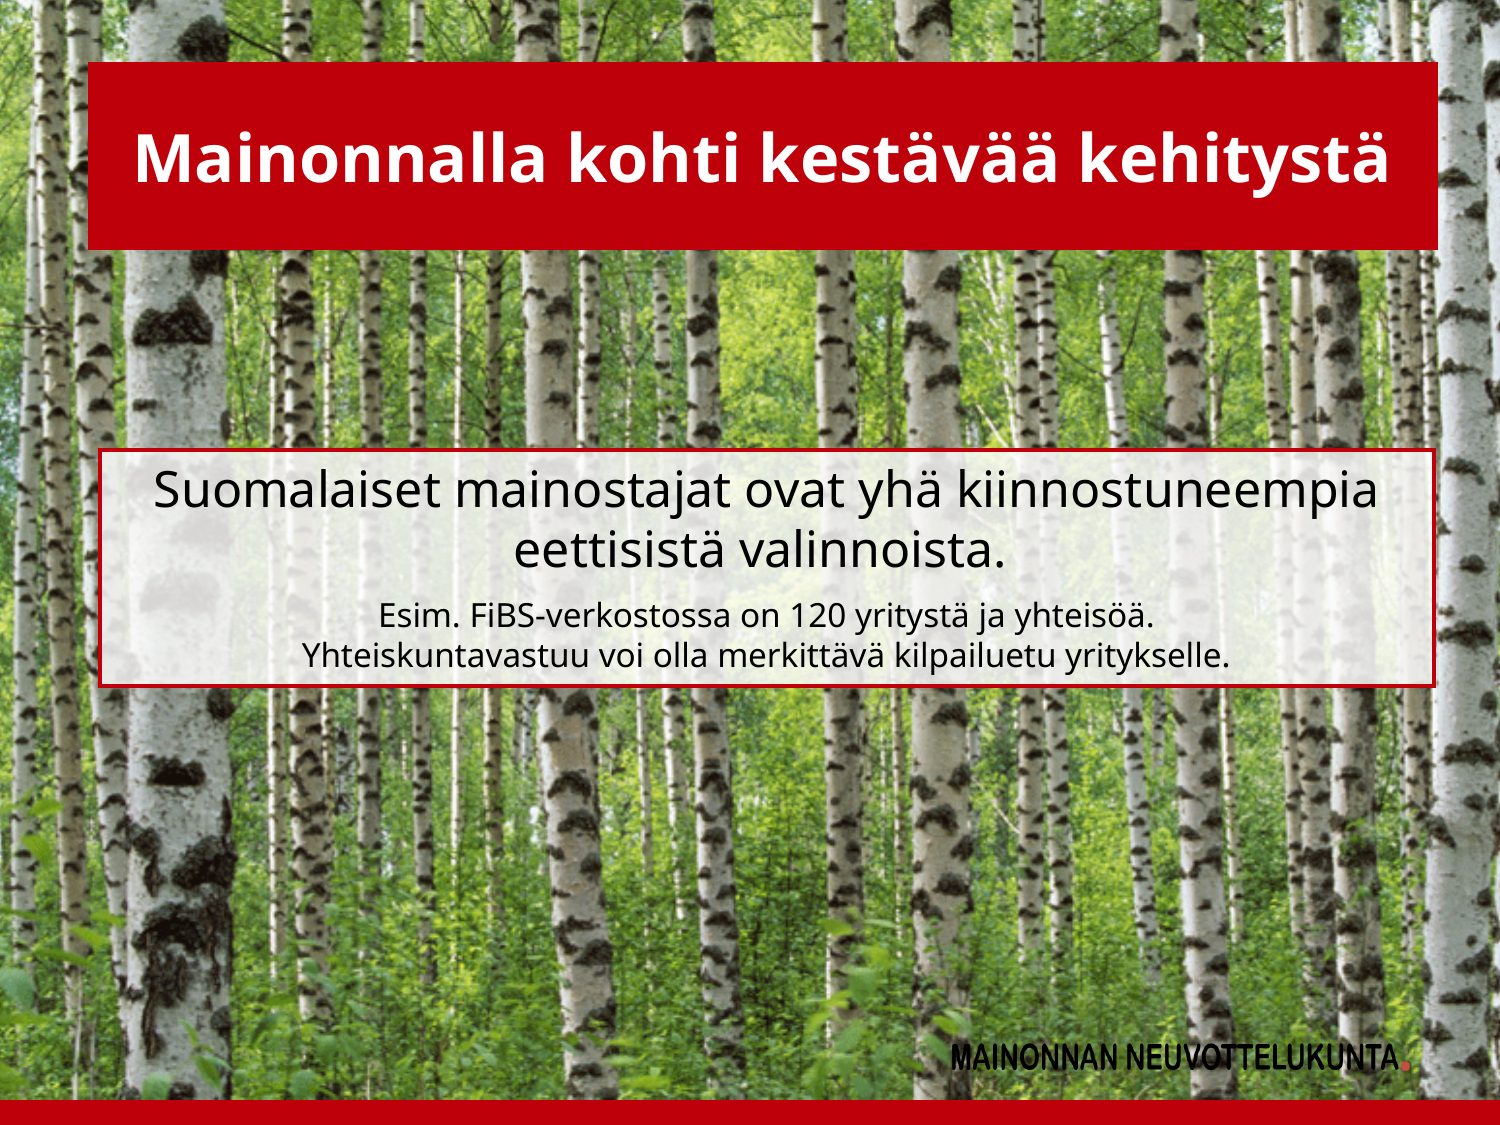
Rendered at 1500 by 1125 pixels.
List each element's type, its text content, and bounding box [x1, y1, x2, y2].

text_box Suomalaiset mainostajat ovat yhä kiinnostuneempia eettisistä valinnoista. Esim. FiBS-verkostossa on 120 yritystä ja yhteisöä. Yhteiskuntavastuu voi olla merkittävä kilpailuetu yritykselle. [99, 450, 1435, 686]
text_box Mainonnalla kohti kestävää kehitystä [88, 62, 1438, 250]
picture [0, 0, 1500, 1101]
